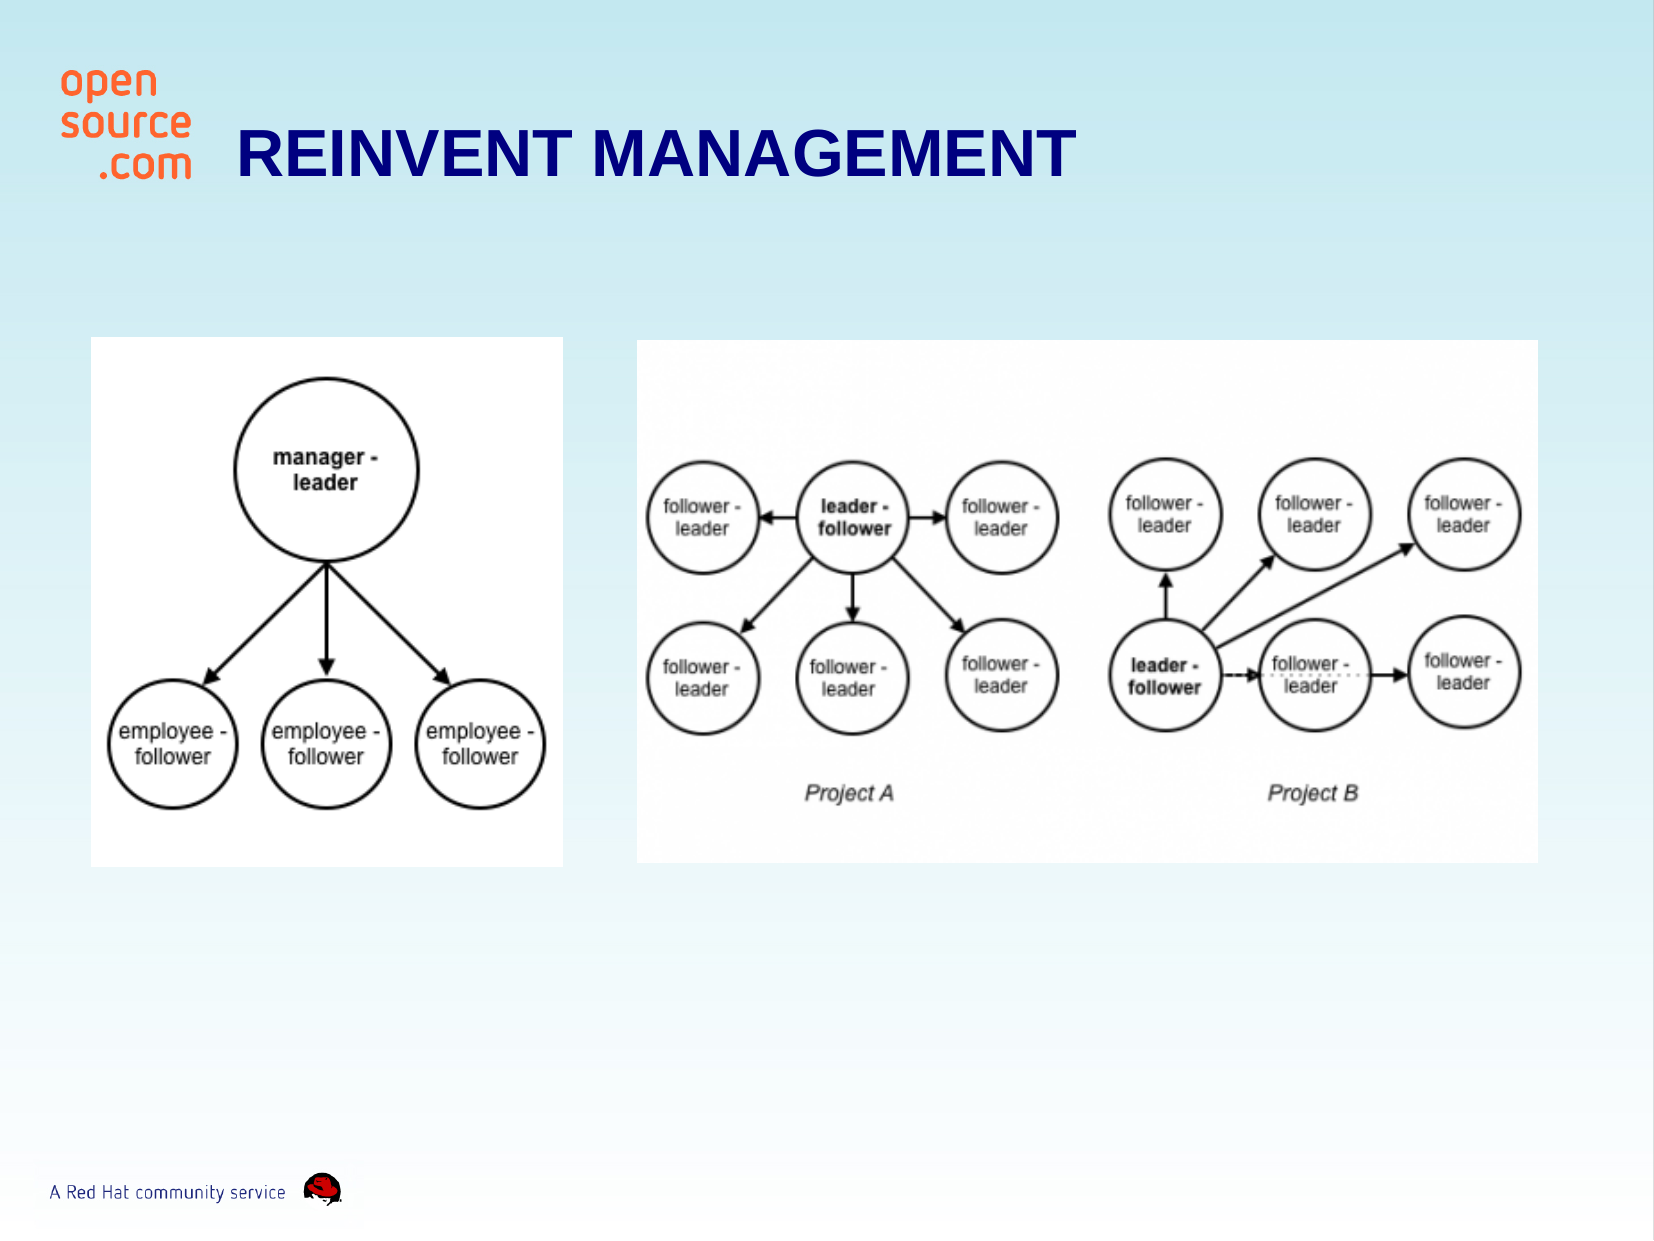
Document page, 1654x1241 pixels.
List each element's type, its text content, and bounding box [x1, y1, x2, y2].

title REINVENT MANAGEMENT [236, 56, 1654, 250]
picture [0, 0, 1654, 1241]
